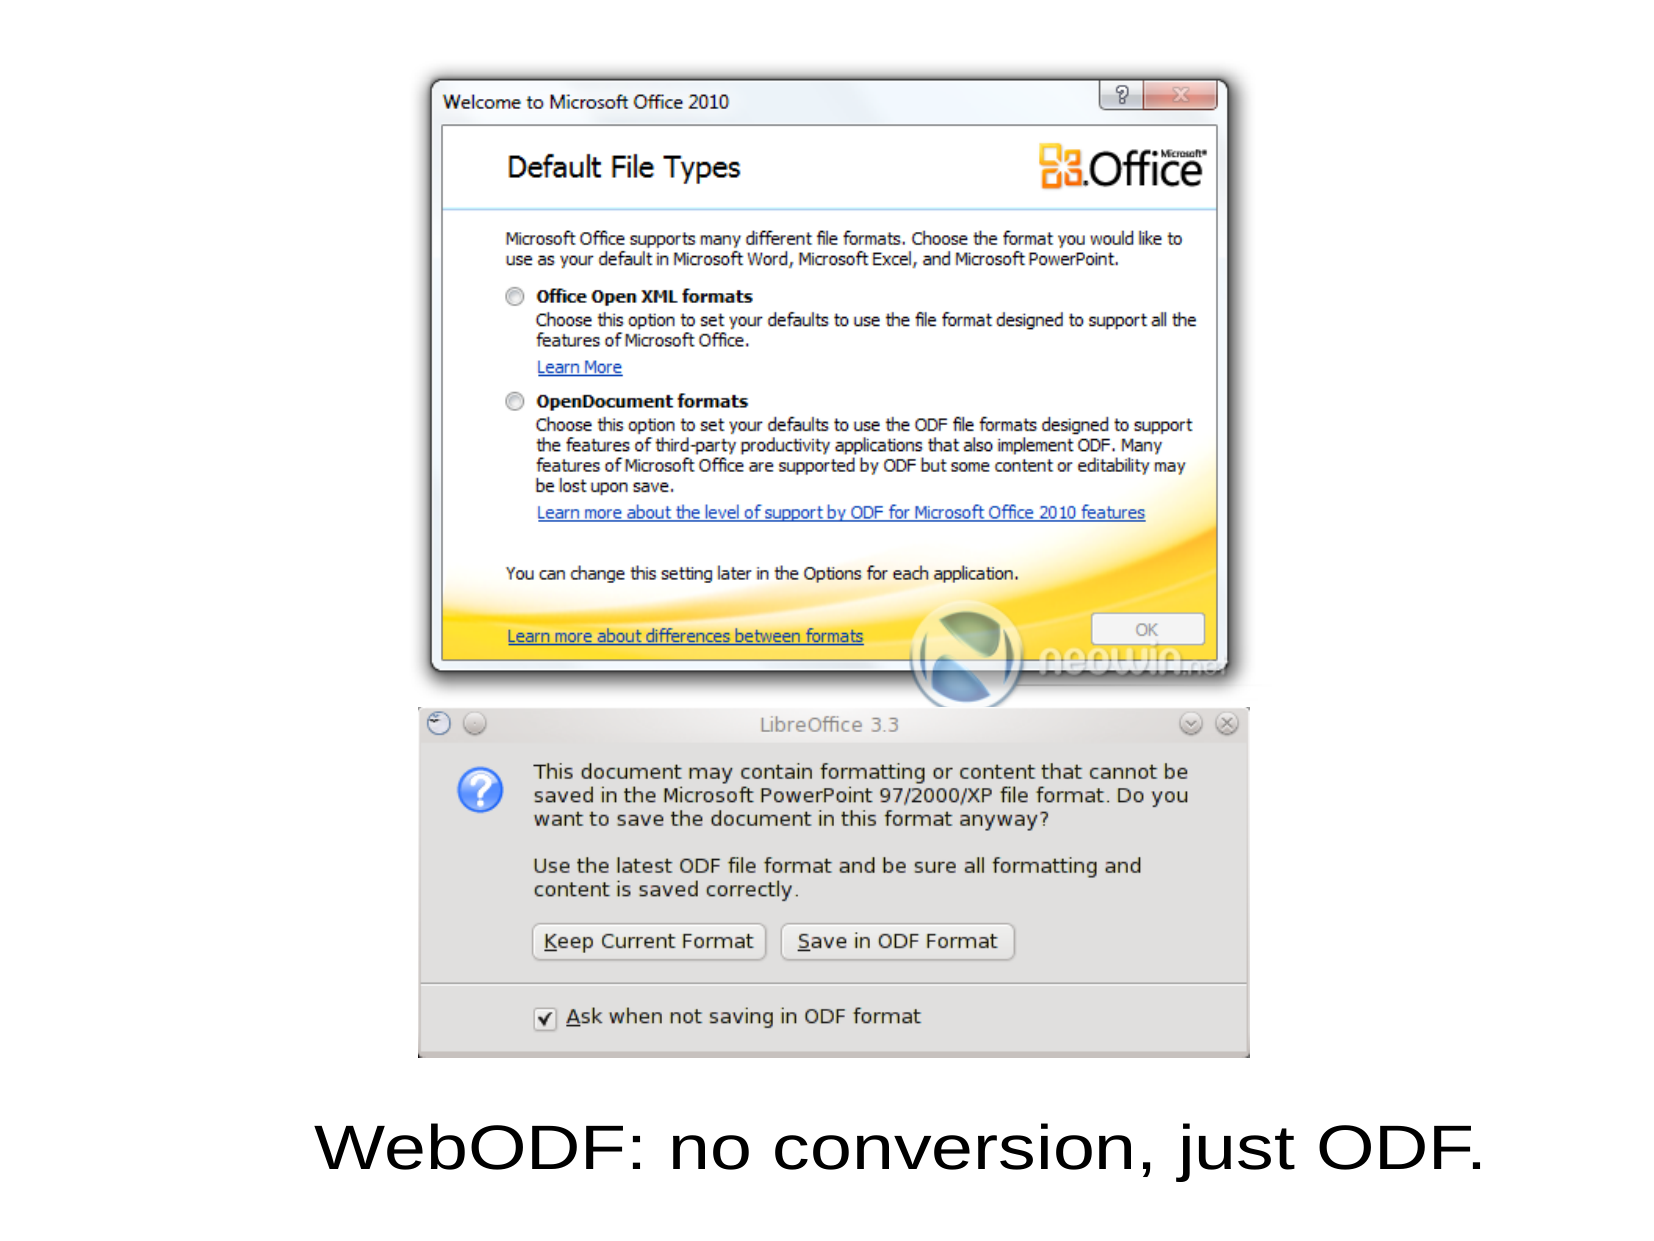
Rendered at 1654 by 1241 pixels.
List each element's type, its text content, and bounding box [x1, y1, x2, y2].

text_box WebODF: no conversion, just ODF. [300, 1105, 1501, 1191]
picture [382, 37, 1276, 1058]
